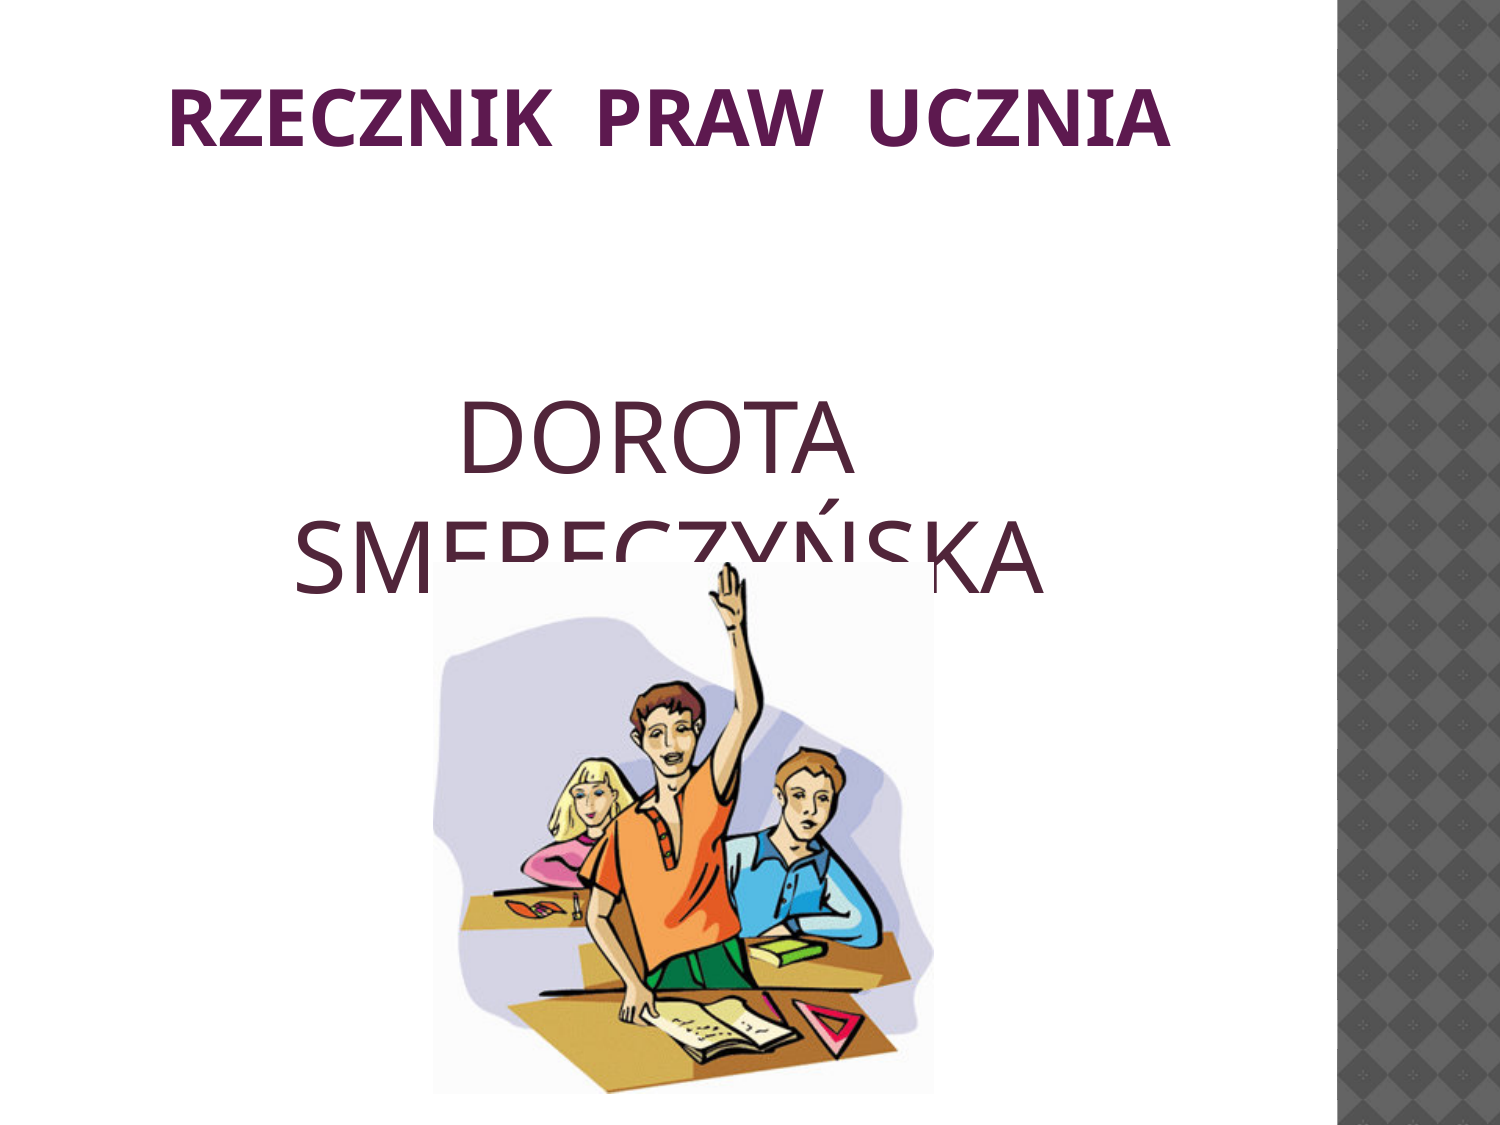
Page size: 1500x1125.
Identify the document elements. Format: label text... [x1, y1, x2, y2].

list DOROTA SMERECZYŃSKA [75, 264, 1263, 1059]
picture [433, 562, 934, 1094]
title RZECZNIK PRAW UCZNIA [75, 52, 1263, 240]
picture [1337, 0, 1500, 1125]
